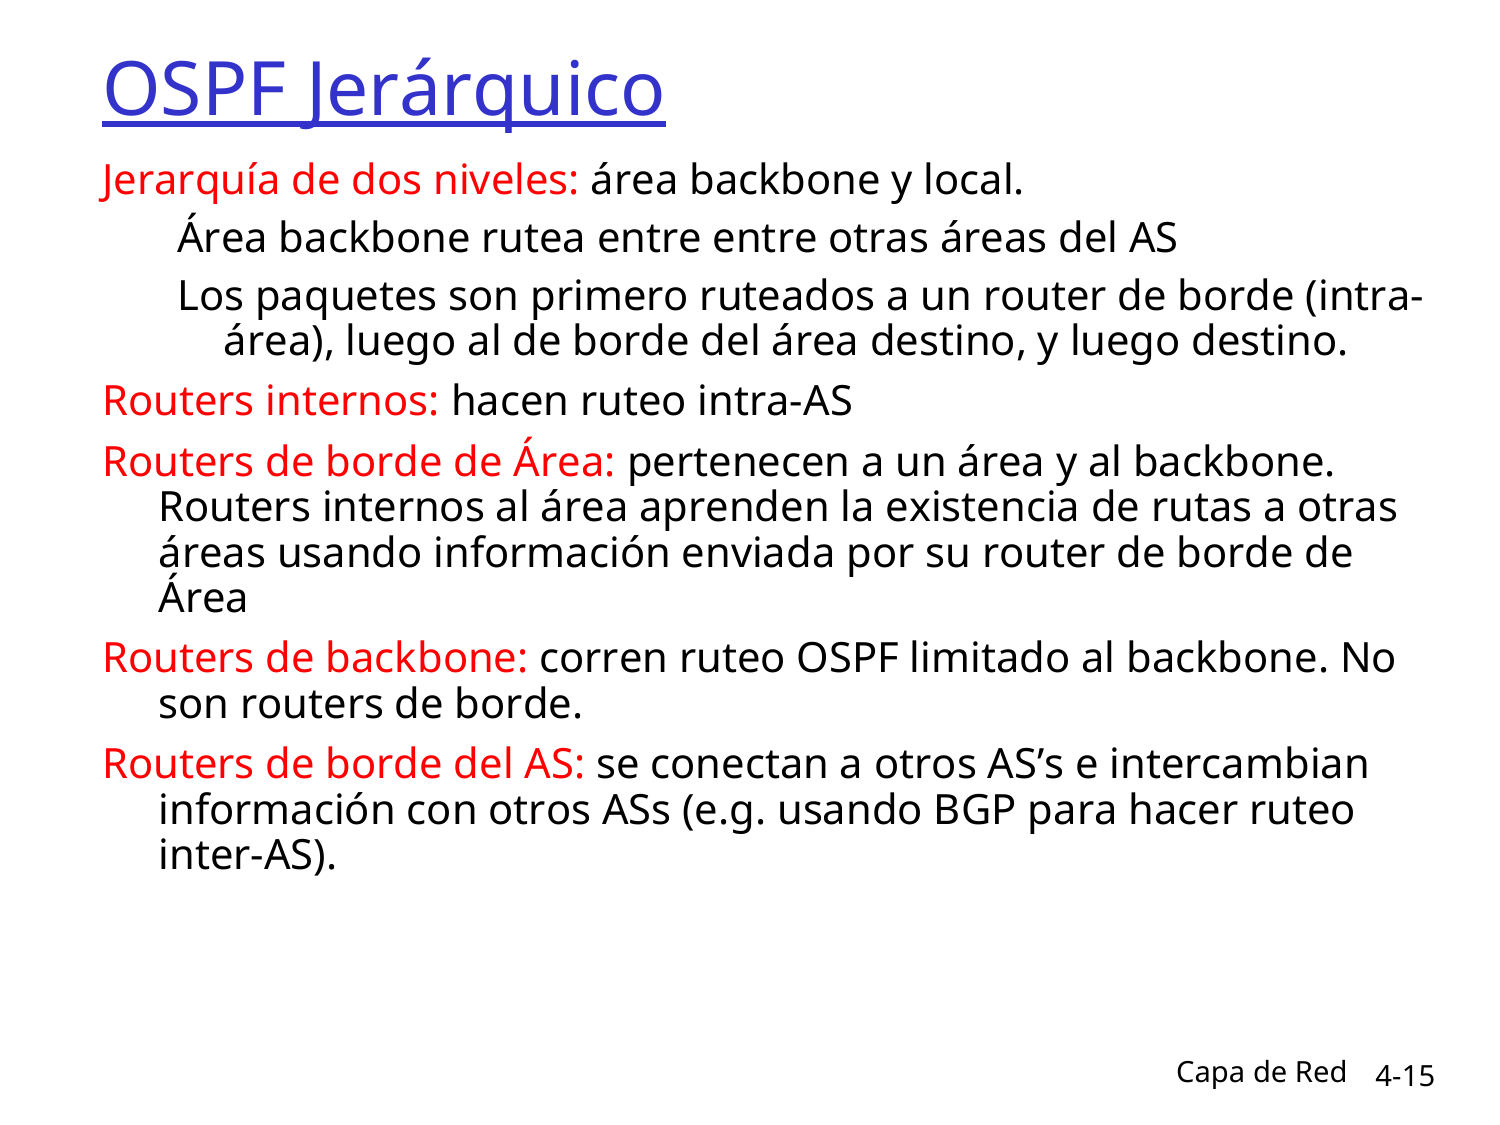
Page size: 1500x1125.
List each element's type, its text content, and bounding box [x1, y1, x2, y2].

list Jerarquía de dos niveles: área backbone y local. Área backbone rutea entre entre otras áreas del AS Los paquetes son primero ruteados a un router de borde (intra-área), luego al de borde del área destino, y luego destino. Routers internos: hacen ruteo intra-AS Routers de borde de Área: pertenecen a un área y al backbone. Routers internos al área aprenden la existencia de rutas a otras áreas usando información enviada por su router de borde de Área Routers de backbone: corren ruteo OSPF limitado al backbone. No son routers de borde. Routers de borde del AS: se conectan a otros AS’s e intercambian información con otros ASs (e.g. usando BGP para hacer ruteo inter-AS). [87, 149, 1463, 1040]
title OSPF Jerárquico [87, 15, 1463, 149]
